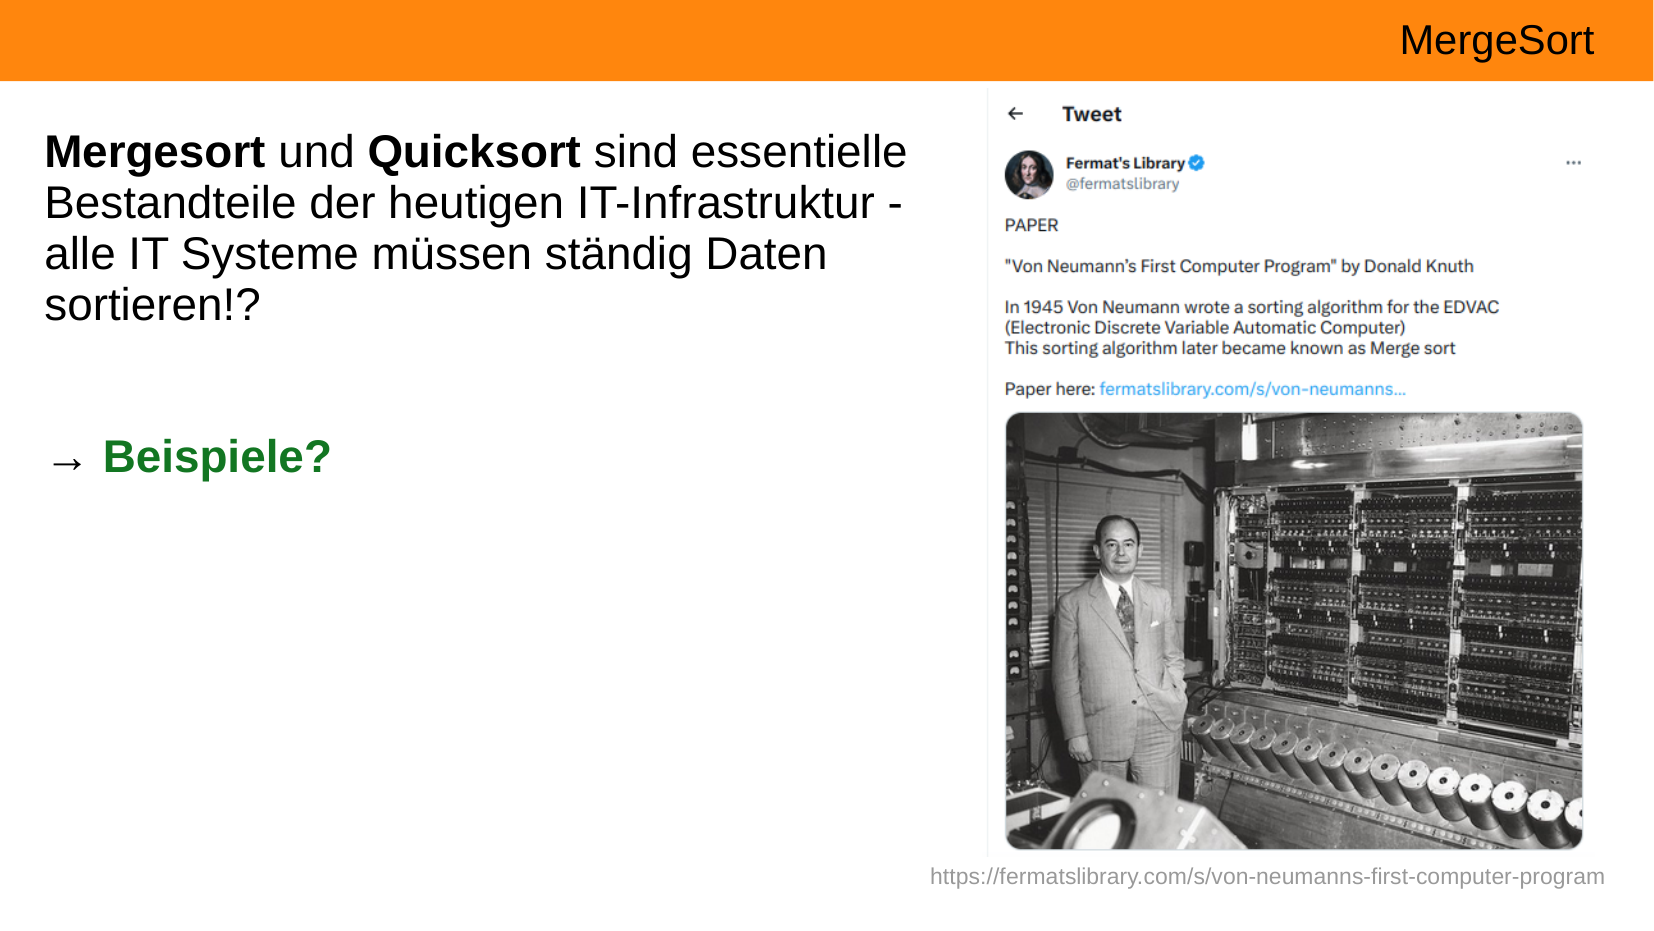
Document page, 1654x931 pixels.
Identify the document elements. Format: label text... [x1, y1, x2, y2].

text_box Mergesort und Quicksort sind essentielle Bestandteile der heutigen IT-Infrastruktur - alle IT Systeme müssen ständig Daten sortieren!? → Beispiele? [29, 118, 975, 491]
picture [982, 88, 1595, 856]
text_box https://fermatslibrary.com/s/von-neumanns-first-computer-program [915, 856, 1625, 914]
title MergeSort [0, 0, 1654, 82]
